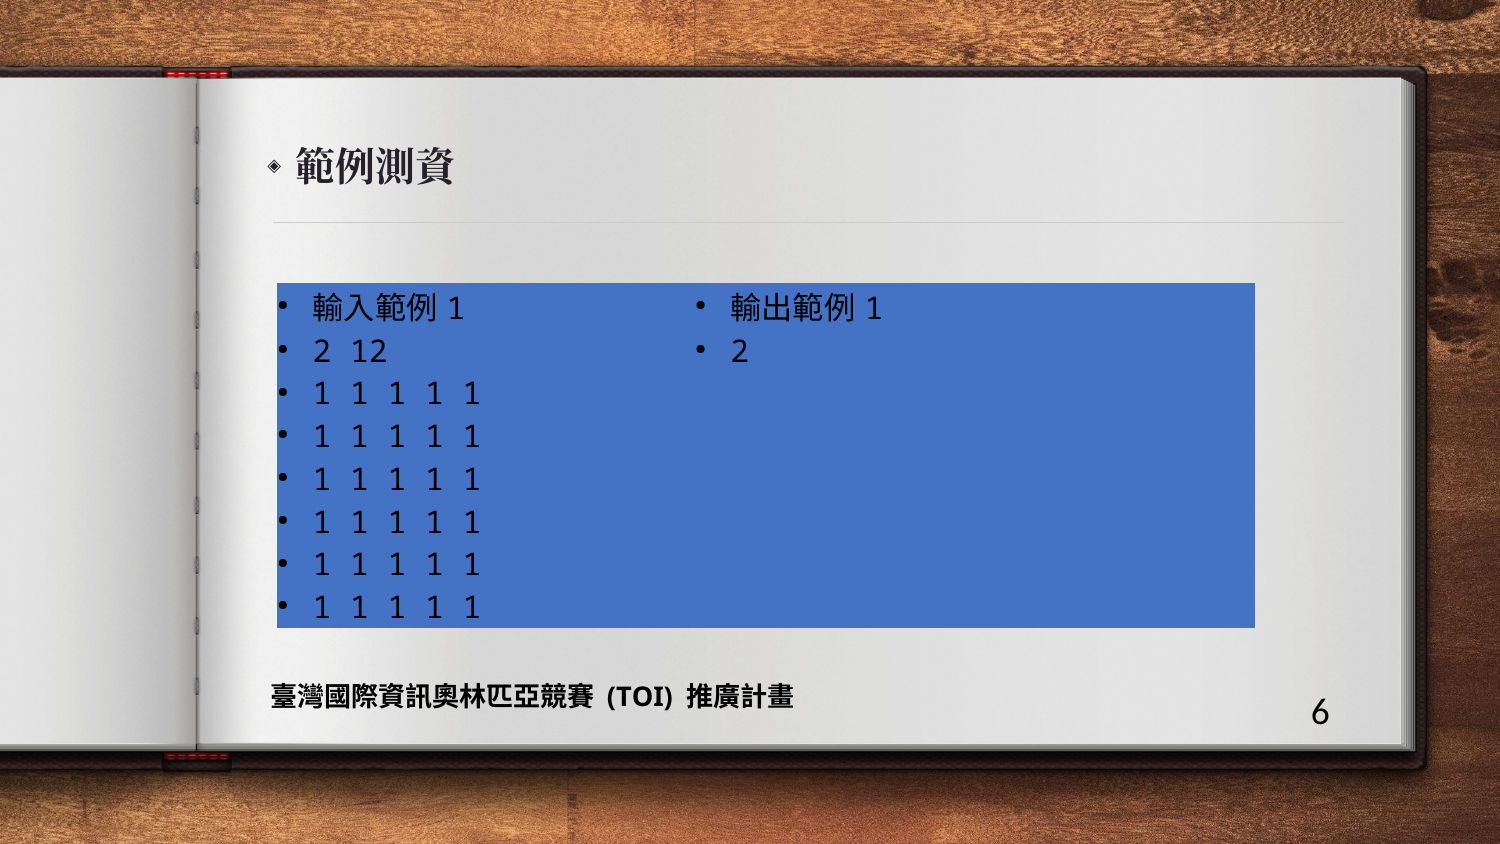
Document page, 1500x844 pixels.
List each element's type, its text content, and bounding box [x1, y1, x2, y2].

table_header 輸出範例1 2 [695, 283, 1255, 628]
table_header 輸入範例1 2 12 1 1 1 1 1 1 1 1 1 1 1 1 1 1 1 1 1 1 1 1 1 1 1 1 1 1 1 1 1 1 [277, 283, 695, 628]
list 範例測資 [252, 126, 1194, 205]
text_box [1295, 672, 1386, 737]
